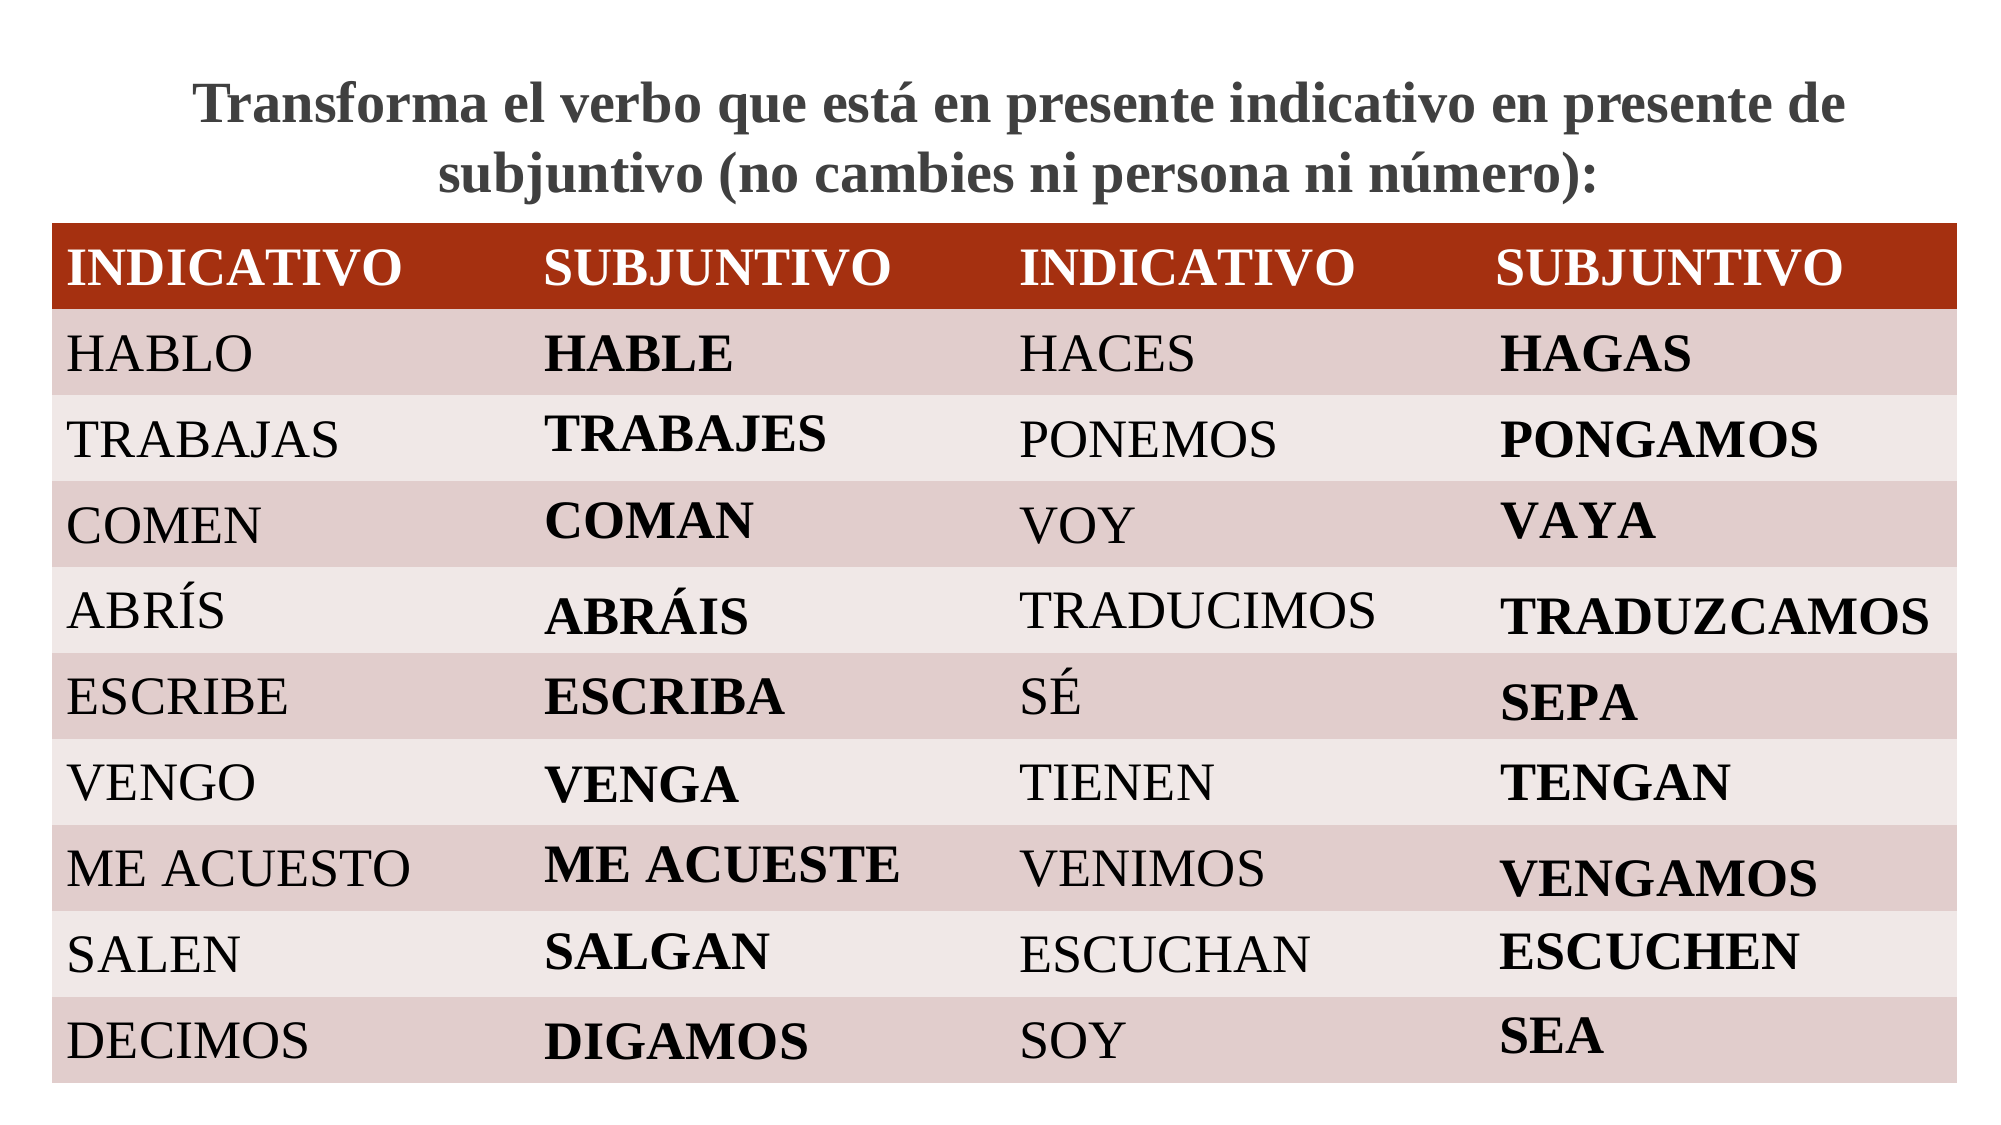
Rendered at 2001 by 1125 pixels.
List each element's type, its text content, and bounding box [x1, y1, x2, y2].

text_box TRABAJES [529, 390, 978, 471]
table_cell ESCRIBE [52, 653, 528, 739]
table_cell TIENEN [1004, 739, 1481, 825]
table_cell [528, 395, 1004, 481]
text_box SEPA [1485, 658, 1933, 739]
table_cell SALEN [52, 911, 528, 997]
table_cell COMEN [52, 481, 528, 567]
text_box VAYA [1485, 476, 1933, 557]
table_cell [528, 825, 1004, 911]
table_cell SOY [1004, 997, 1481, 1083]
text_box PONGAMOS [1485, 395, 1933, 476]
text_box TRADUZCAMOS [1485, 572, 1958, 653]
text_box ESCUCHEN [1484, 907, 1933, 988]
text_box COMAN [529, 476, 978, 557]
table_cell TRADUCIMOS [1004, 567, 1481, 653]
table_cell [528, 481, 1004, 567]
table_cell HABLO [52, 309, 528, 395]
table_header INDICATIVO [1004, 223, 1481, 309]
table_cell [1481, 997, 1957, 1083]
table_cell VOY [1004, 481, 1481, 567]
table_cell VENIMOS [1004, 825, 1481, 911]
table_cell [1481, 739, 1957, 825]
text_box ME ACUESTE [529, 821, 978, 902]
text_box VENGAMOS [1484, 835, 1933, 907]
table_cell ABRÍS [52, 567, 528, 653]
table_cell ESCUCHAN [1004, 911, 1481, 997]
table_cell [1481, 653, 1957, 739]
table_cell ME ACUESTO [52, 825, 528, 911]
table_header SUBJUNTIVO [1481, 223, 1957, 309]
table_cell [528, 997, 1004, 1083]
table_cell [1481, 481, 1957, 567]
table_cell [1481, 911, 1957, 997]
table_cell SÉ [1004, 653, 1481, 739]
table_cell [528, 739, 1004, 825]
text_box TENGAN [1485, 739, 1933, 820]
table_header INDICATIVO [52, 223, 528, 309]
text_box HABLE [529, 309, 978, 390]
text_box SEA [1484, 992, 1933, 1073]
table_cell [528, 653, 1004, 739]
table_cell [978, 309, 1004, 395]
table_cell TRABAJAS [52, 395, 528, 481]
table_cell [1481, 825, 1957, 911]
text_box HAGAS [1485, 309, 1933, 390]
text_box ABRÁIS [529, 572, 978, 653]
table_cell DECIMOS [52, 997, 528, 1083]
text_box VENGA [529, 740, 978, 821]
table_cell [528, 567, 1004, 653]
table_cell [1481, 567, 1957, 653]
table_header SUBJUNTIVO [528, 223, 1004, 309]
text_box ESCRIBA [529, 653, 978, 734]
table_cell PONEMOS [1004, 395, 1481, 481]
list Transforma el verbo que está en presente indicativo en presente de subjuntivo (no cambies ni persona ni número): [82, 56, 1958, 572]
table_cell [1933, 395, 1957, 481]
table_cell HACES [1004, 309, 1481, 395]
table_cell [528, 911, 1004, 997]
table_cell VENGO [52, 739, 528, 825]
text_box SALGAN [529, 907, 978, 988]
text_box DIGAMOS [529, 997, 978, 1079]
table_cell [1481, 395, 1485, 481]
table_cell [1481, 309, 1957, 395]
